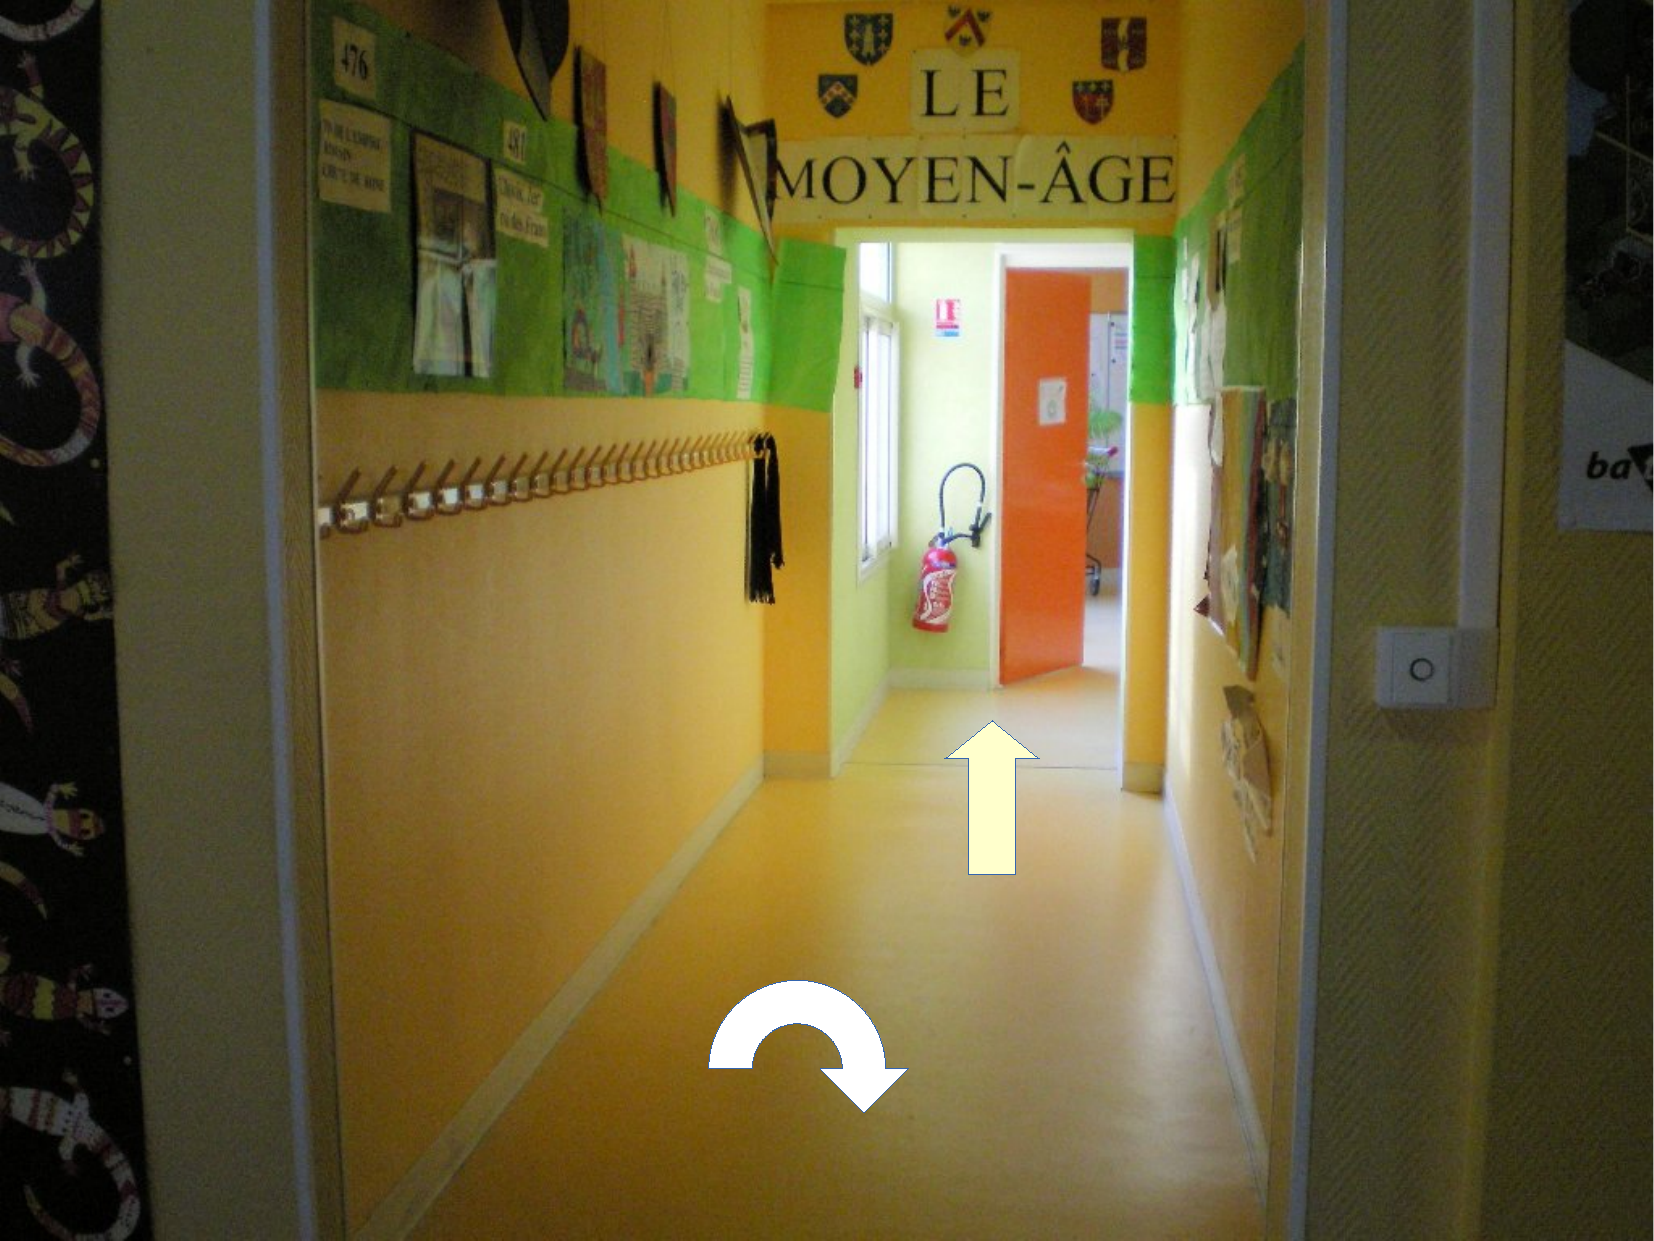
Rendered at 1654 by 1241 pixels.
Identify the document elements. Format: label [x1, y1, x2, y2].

picture [0, 0, 1654, 1241]
text_box [708, 980, 909, 1113]
text_box [944, 720, 1040, 875]
